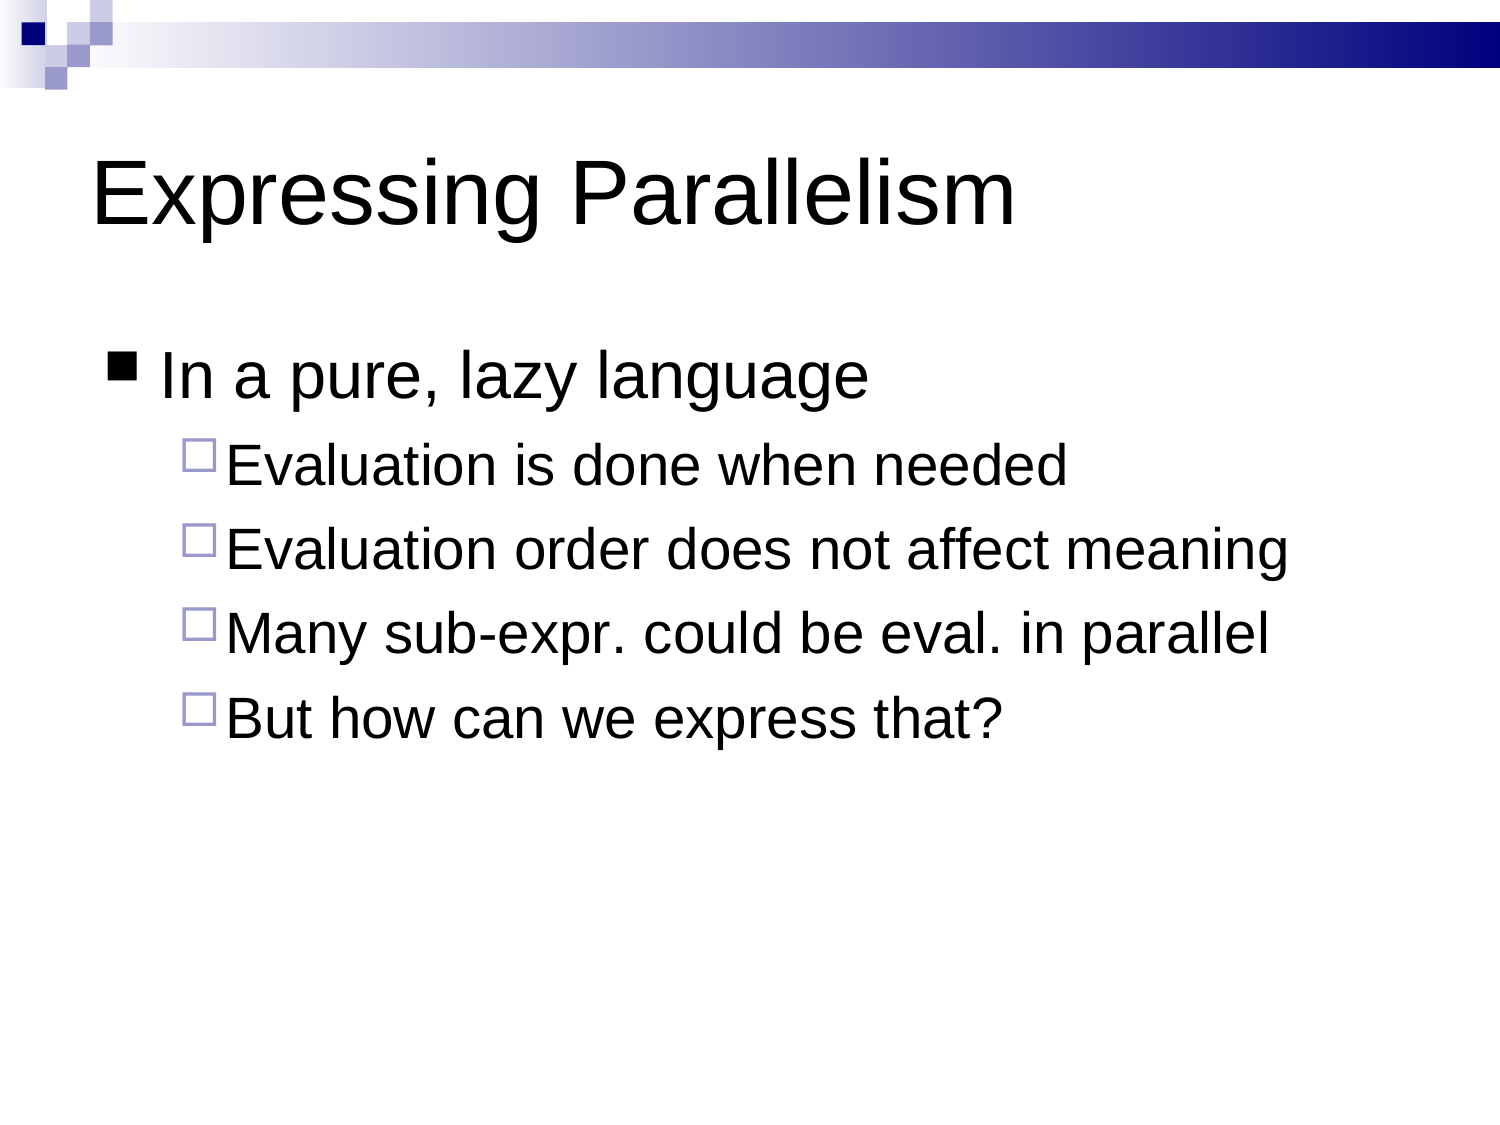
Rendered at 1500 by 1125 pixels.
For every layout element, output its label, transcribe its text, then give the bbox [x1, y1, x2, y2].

title Expressing Parallelism [75, 75, 1426, 301]
list In a pure, lazy language Evaluation is done when needed Evaluation order does not affect meaning Many sub-expr. could be eval. in parallel But how can we express that? [88, 324, 1439, 798]
